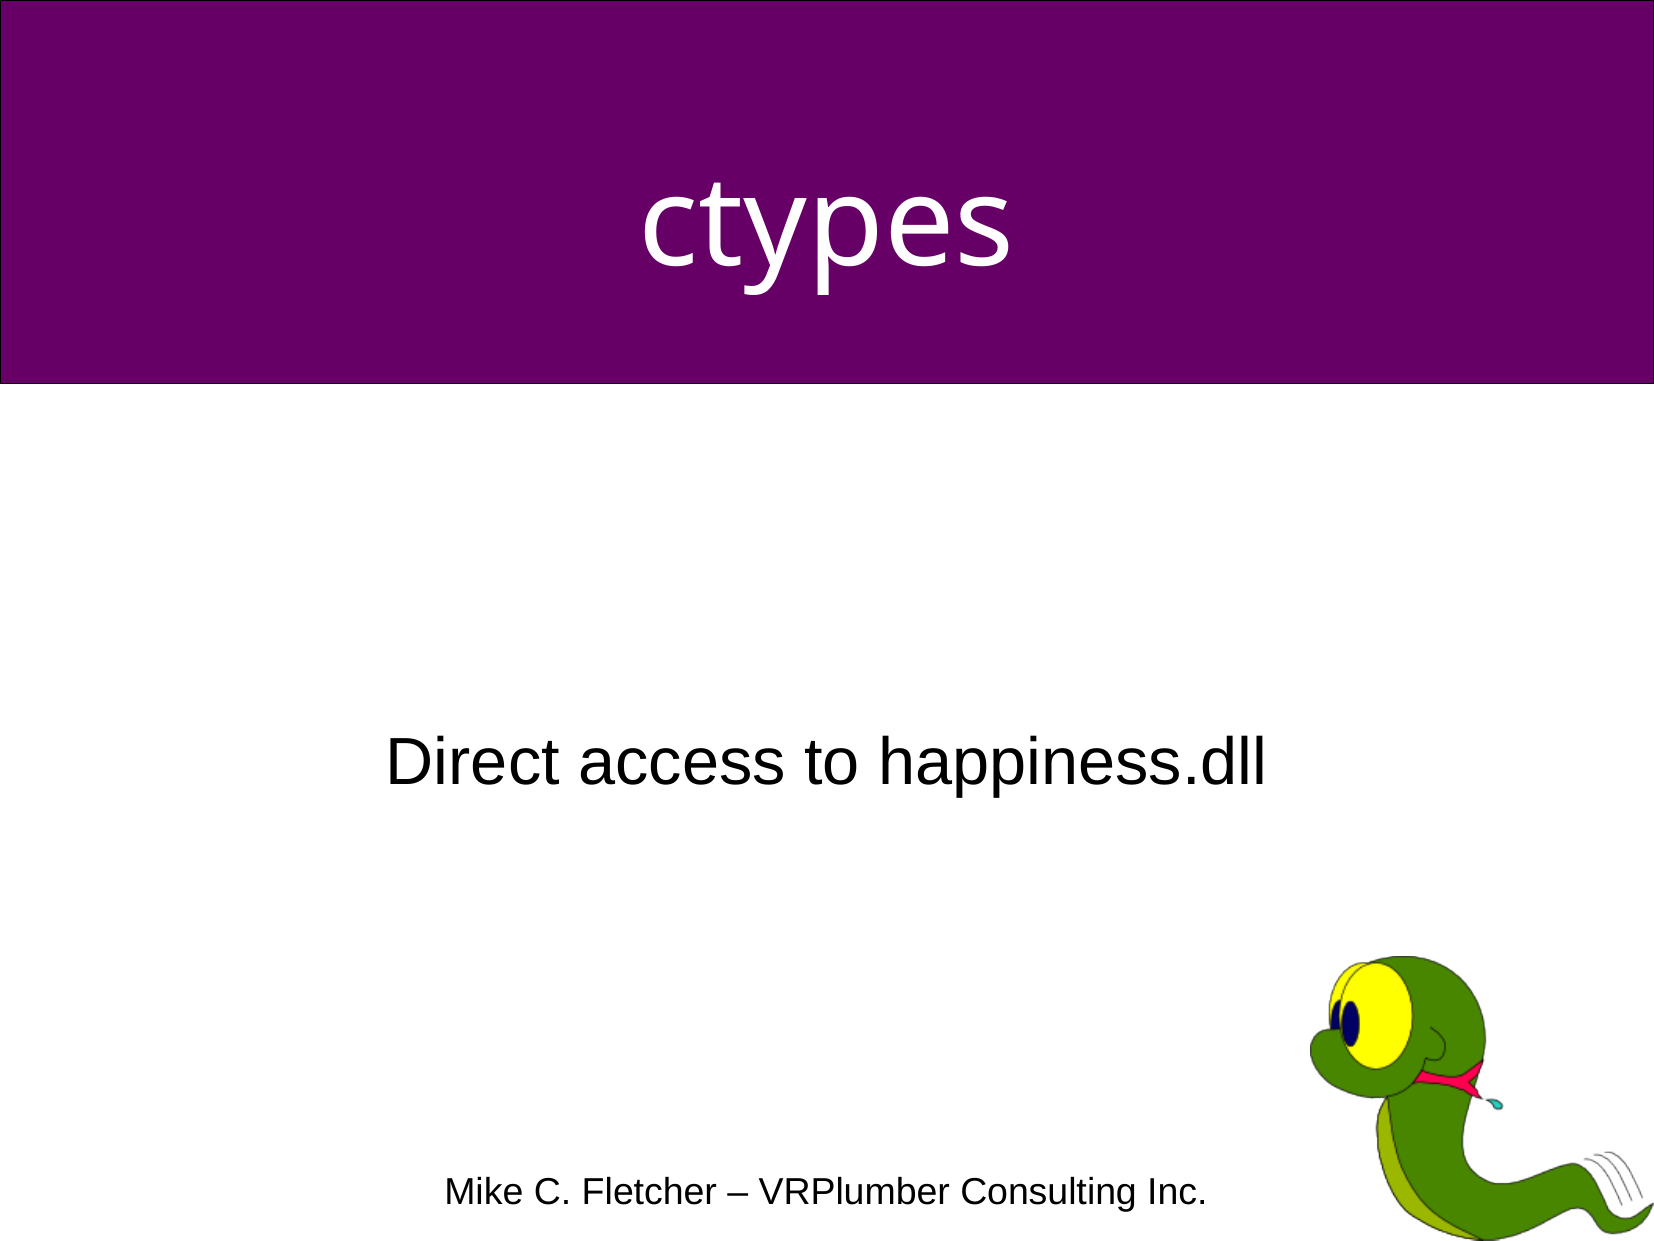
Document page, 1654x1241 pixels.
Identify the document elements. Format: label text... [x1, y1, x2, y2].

picture [1310, 956, 1654, 1241]
subtitle Direct access to happiness.dll [82, 420, 1571, 1102]
title ctypes [82, 49, 1571, 384]
